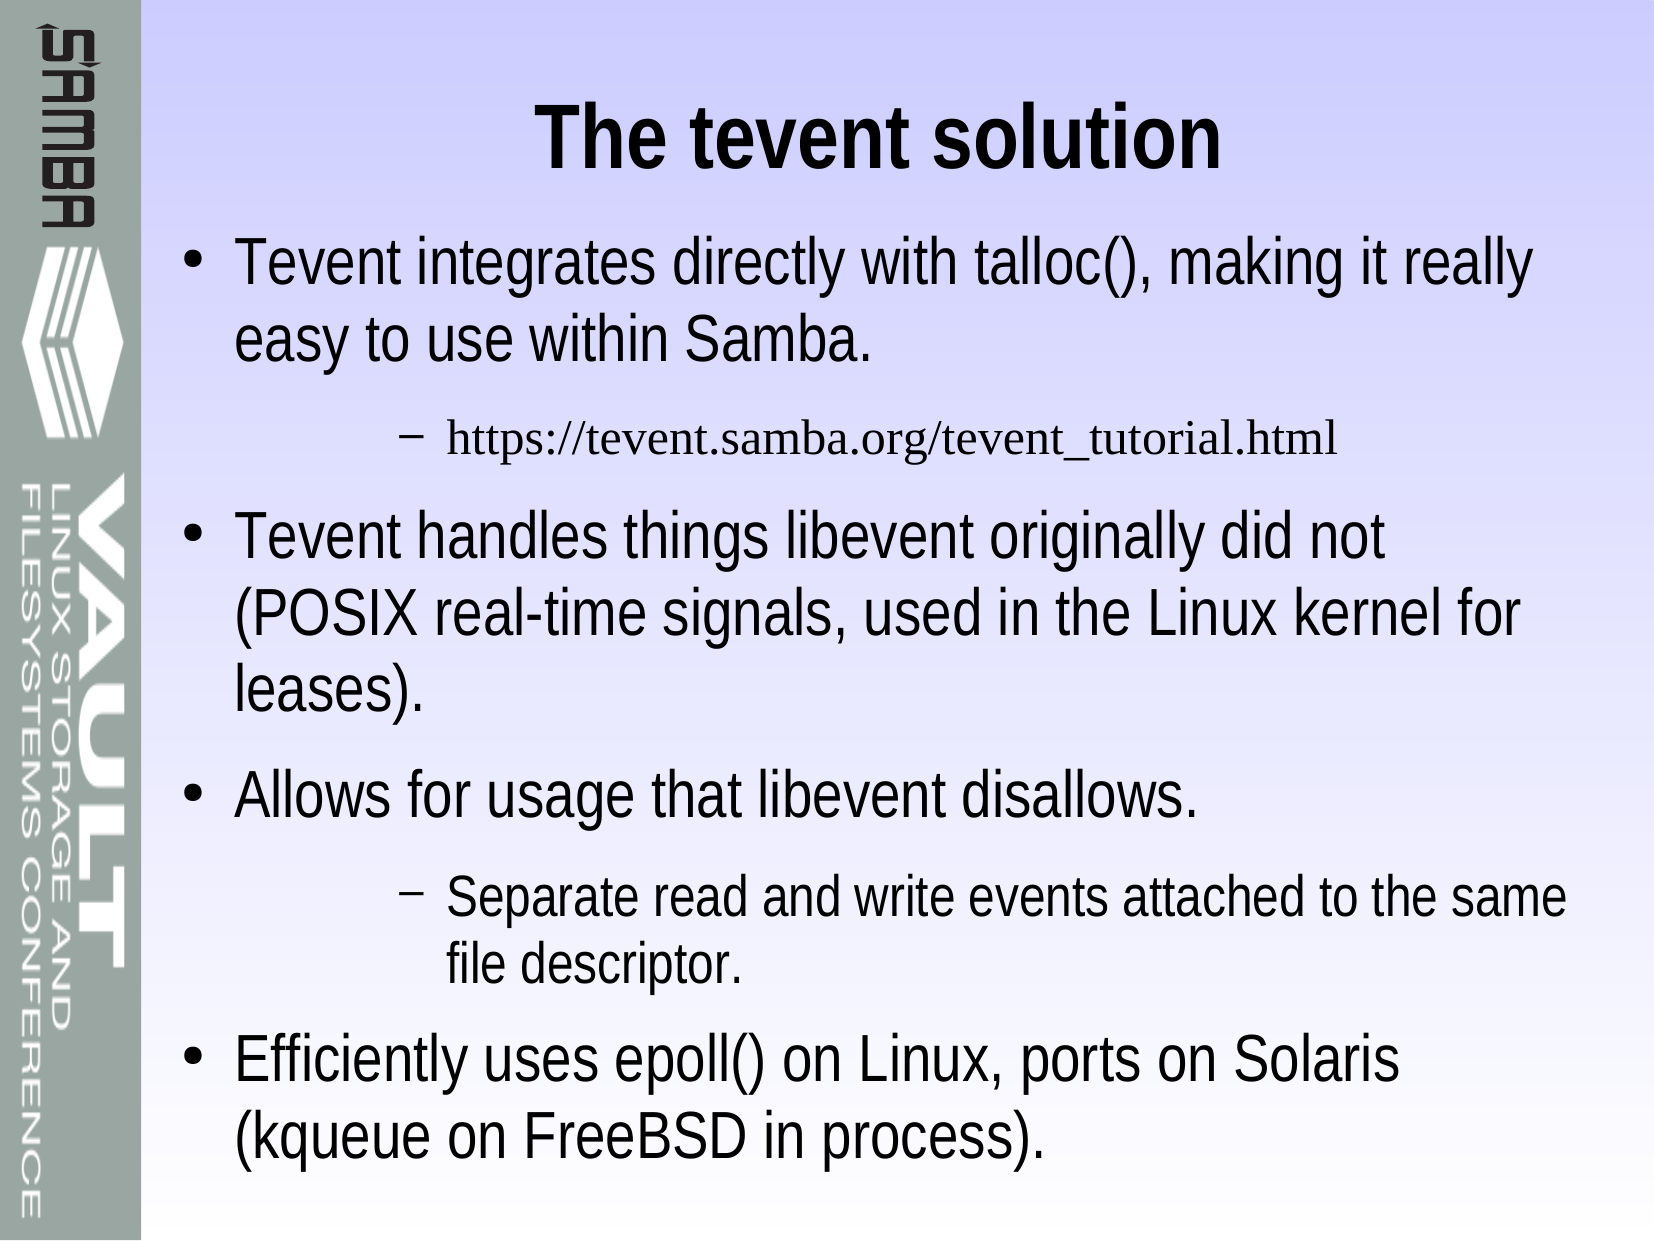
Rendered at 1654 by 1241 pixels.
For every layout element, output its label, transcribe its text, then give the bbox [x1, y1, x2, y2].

title The tevent solution [173, 31, 1586, 239]
text_box https://tevent.samba.org/tevent_tutorial.html [446, 409, 1467, 489]
picture [0, 241, 145, 1225]
list Tevent integrates directly with talloc(), making it really easy to use within Samba. Tevent handles things libevent originally did not (POSIX real-time signals, used in the Linux kernel for leases). Allows for usage that libevent disallows. Separate read and write events attached to the same file descriptor. Efficiently uses epoll() on Linux, ports on Solaris (kqueue on FreeBSD in process). [163, 222, 1576, 1174]
